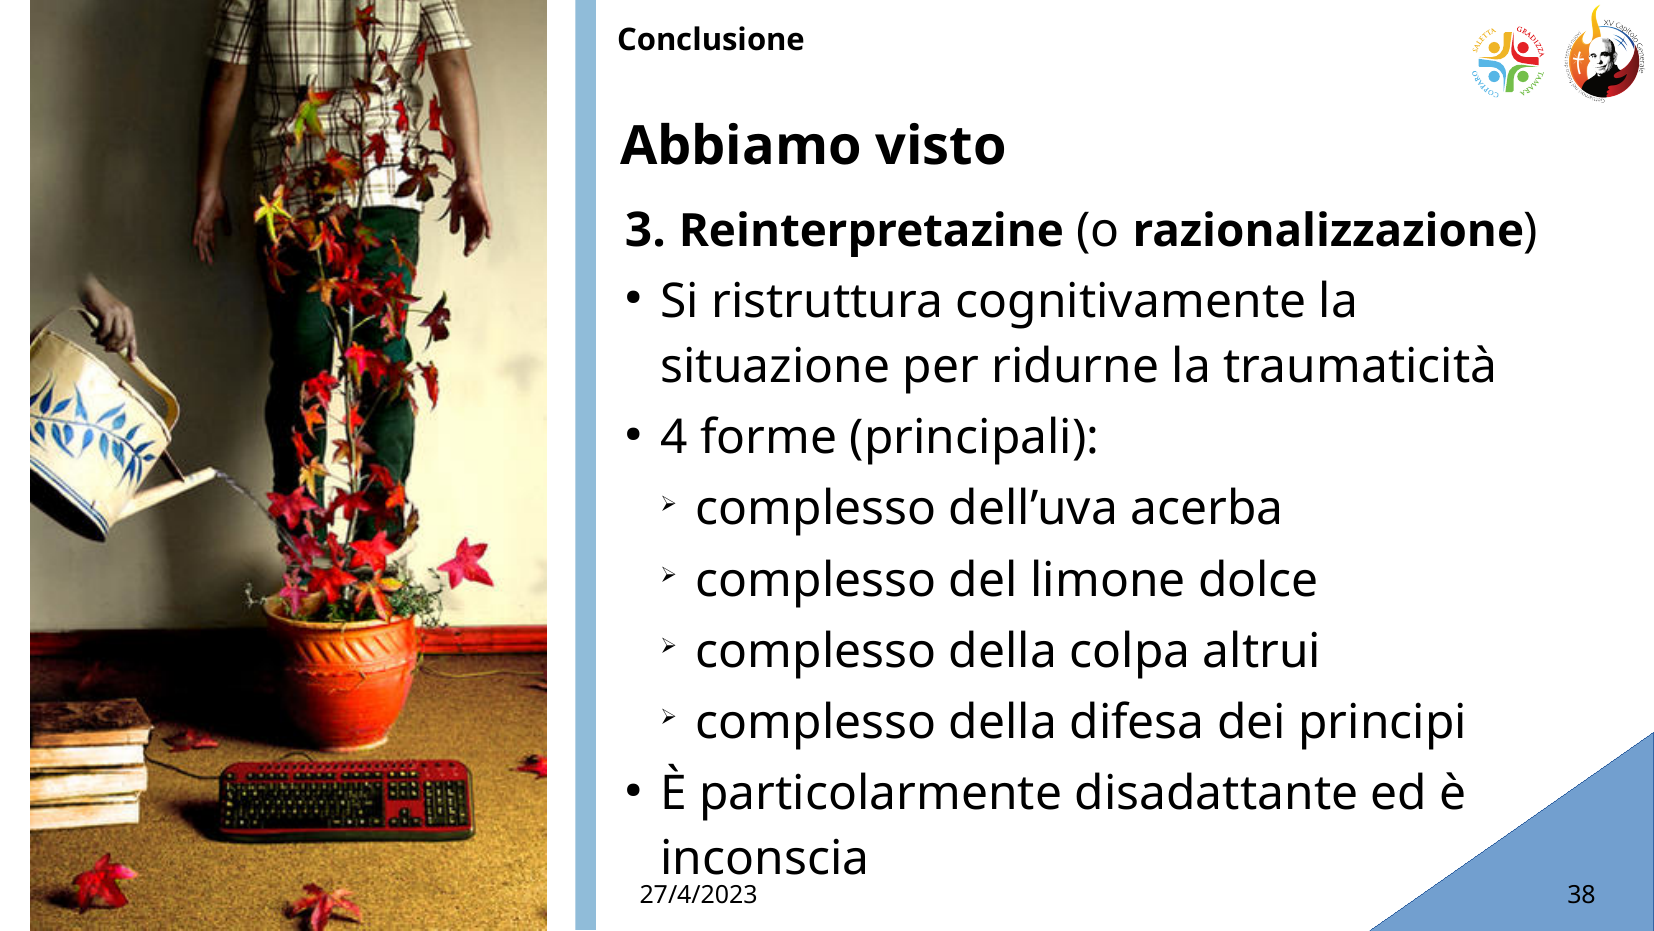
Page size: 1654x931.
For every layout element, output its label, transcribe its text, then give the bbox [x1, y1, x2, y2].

text_box Conclusione [602, 9, 1335, 63]
picture [30, 0, 547, 931]
subtitle 3. Reinterpretazine (o razionalizzazione) Si ristruttura cognitivamente la situazione per ridurne la traumaticità 4 forme (principali): complesso dell’uva acerba complesso del limone dolce complesso della colpa altrui complesso della difesa dei principi È particolarmente disadattante ed è inconscia [624, 194, 1602, 869]
picture [1563, 4, 1646, 103]
title Abbiamo visto [620, 106, 1617, 178]
